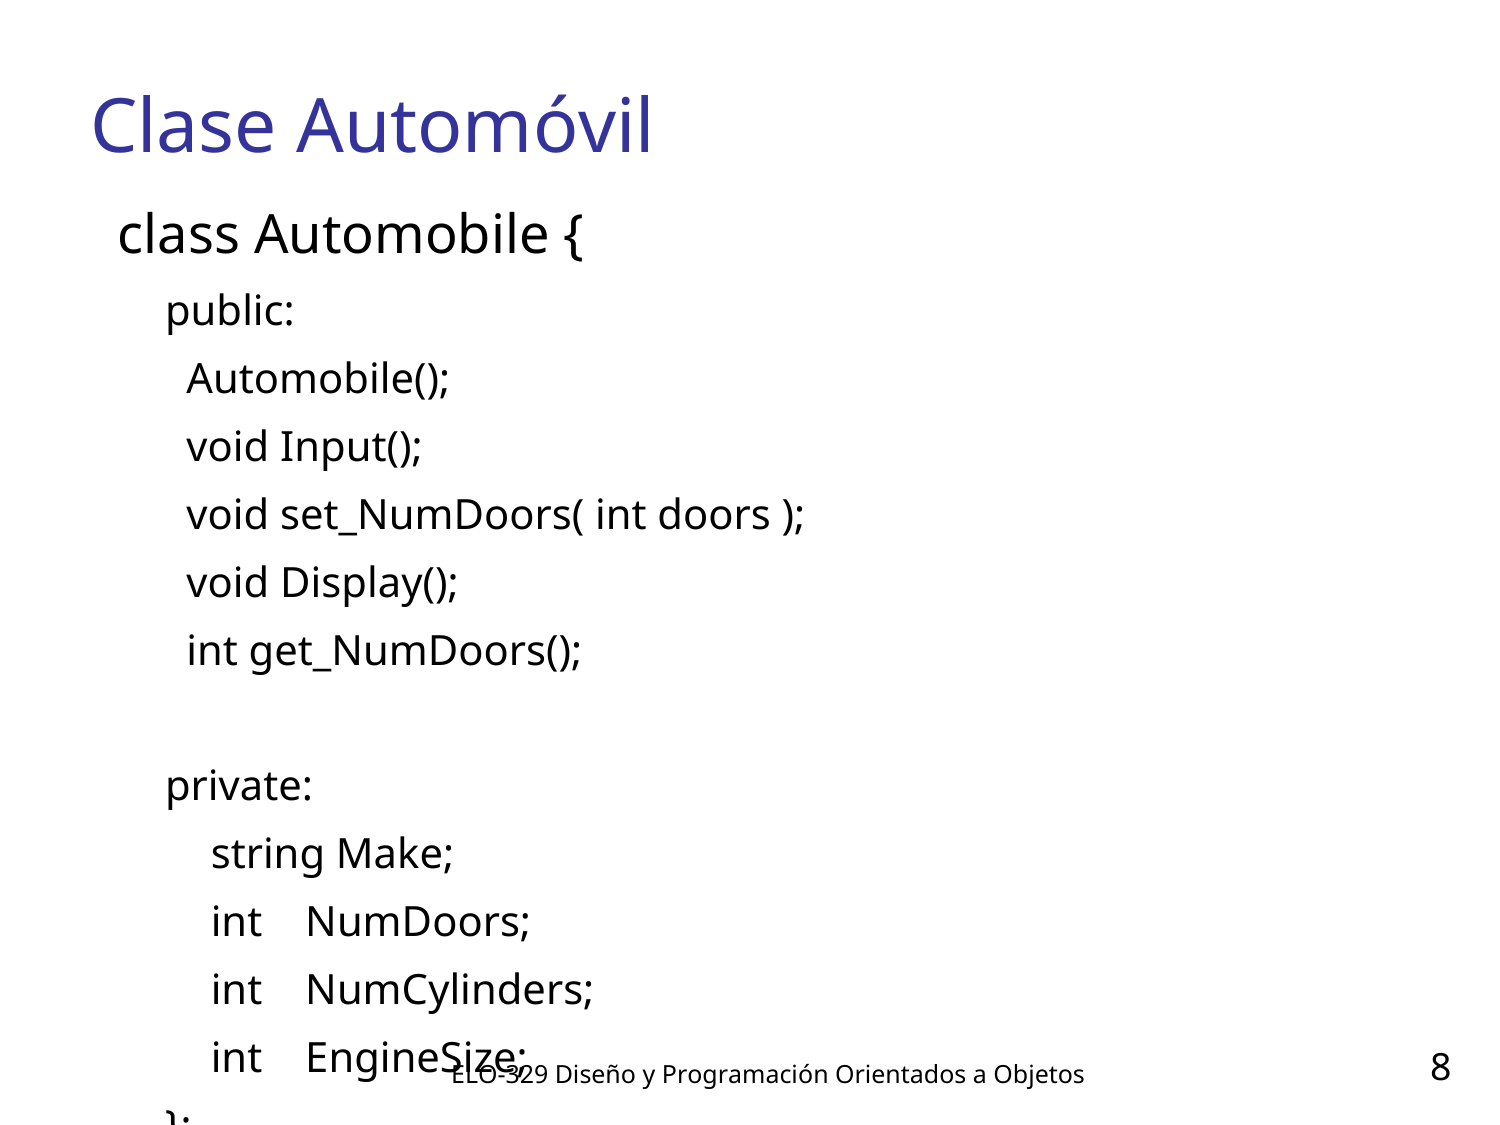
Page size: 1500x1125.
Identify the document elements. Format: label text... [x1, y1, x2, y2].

list class Automobile { public: Automobile(); void Input(); void set_NumDoors( int doors ); void Display(); int get_NumDoors(); private: string Make; int NumDoors; int NumCylinders; int EngineSize; }; [75, 187, 1462, 1042]
title Clase Automóvil [75, 4, 1500, 183]
